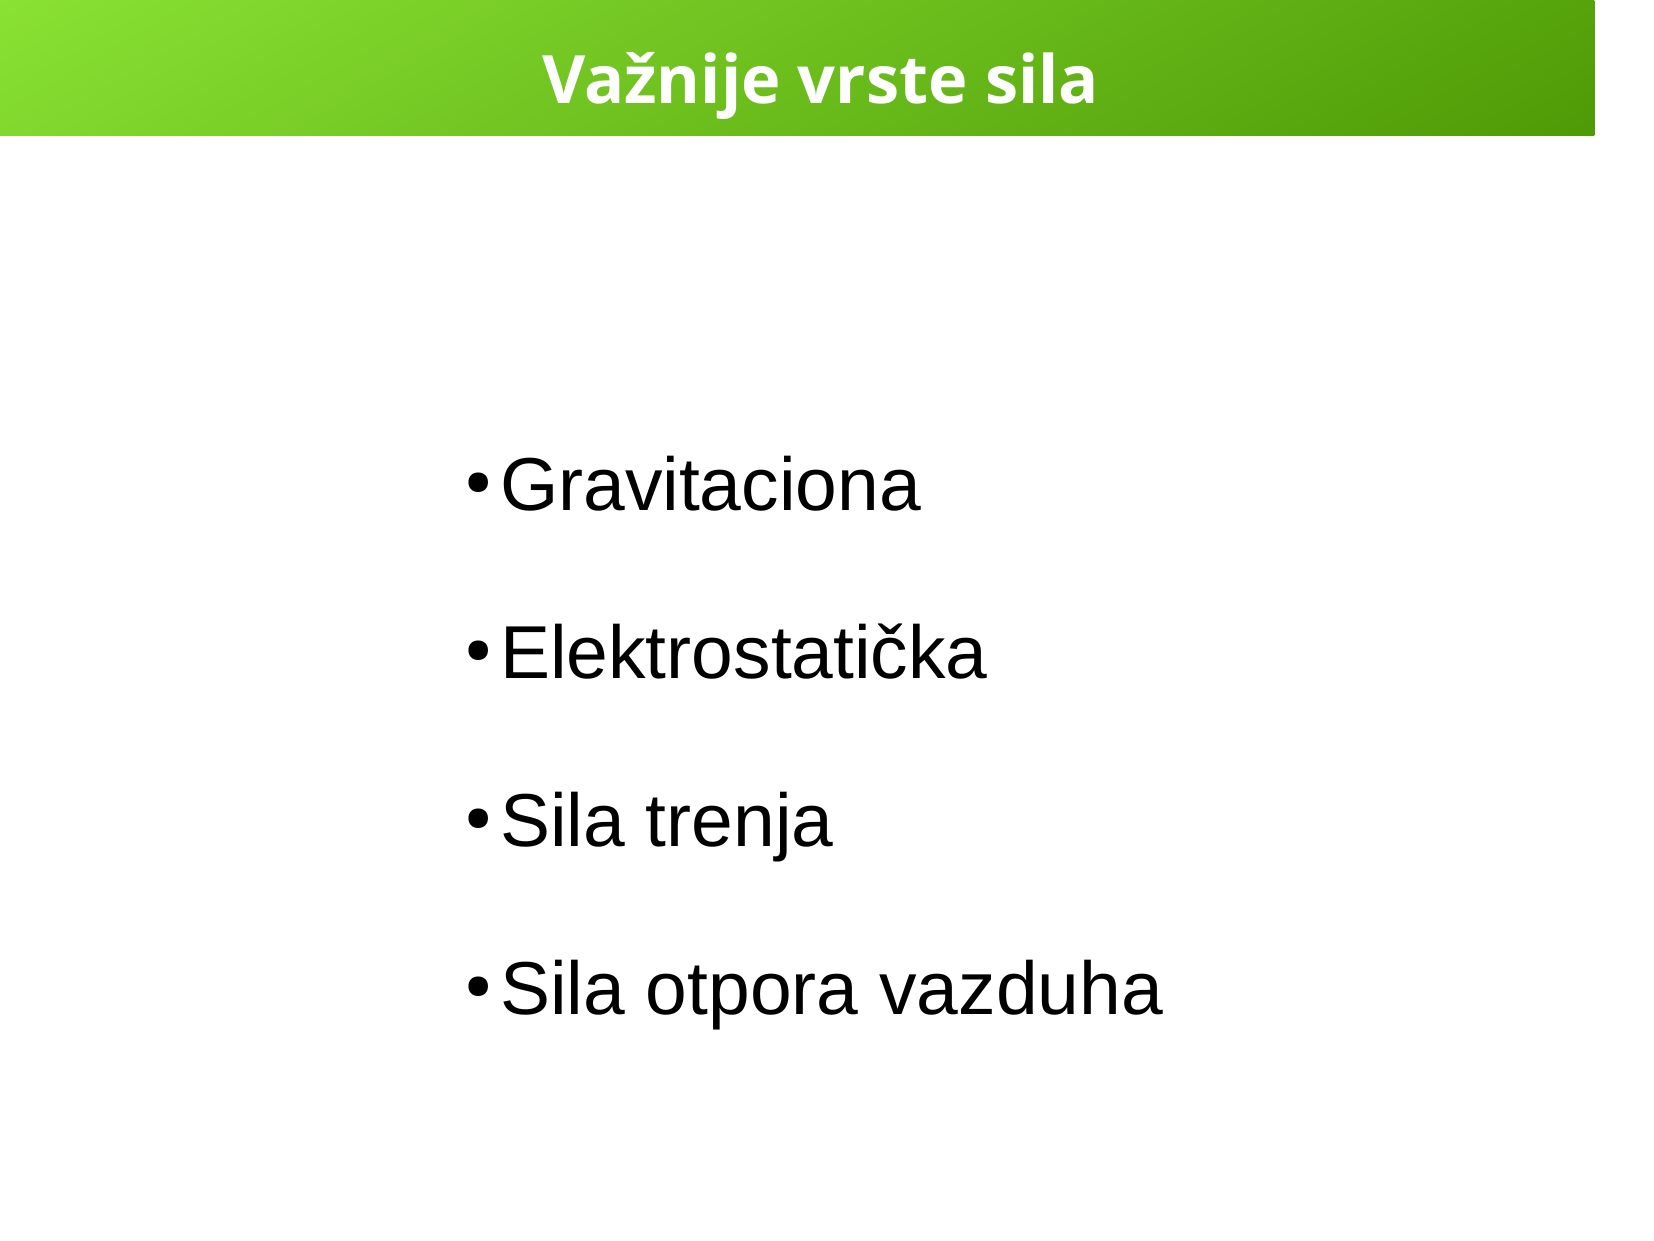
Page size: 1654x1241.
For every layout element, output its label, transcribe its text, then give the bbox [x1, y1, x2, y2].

text_box Gravitaciona Elektrostatička Sila trenja Sila otpora vazduha [450, 435, 1236, 1038]
text_box Važnije vrste sila [134, 29, 1508, 125]
